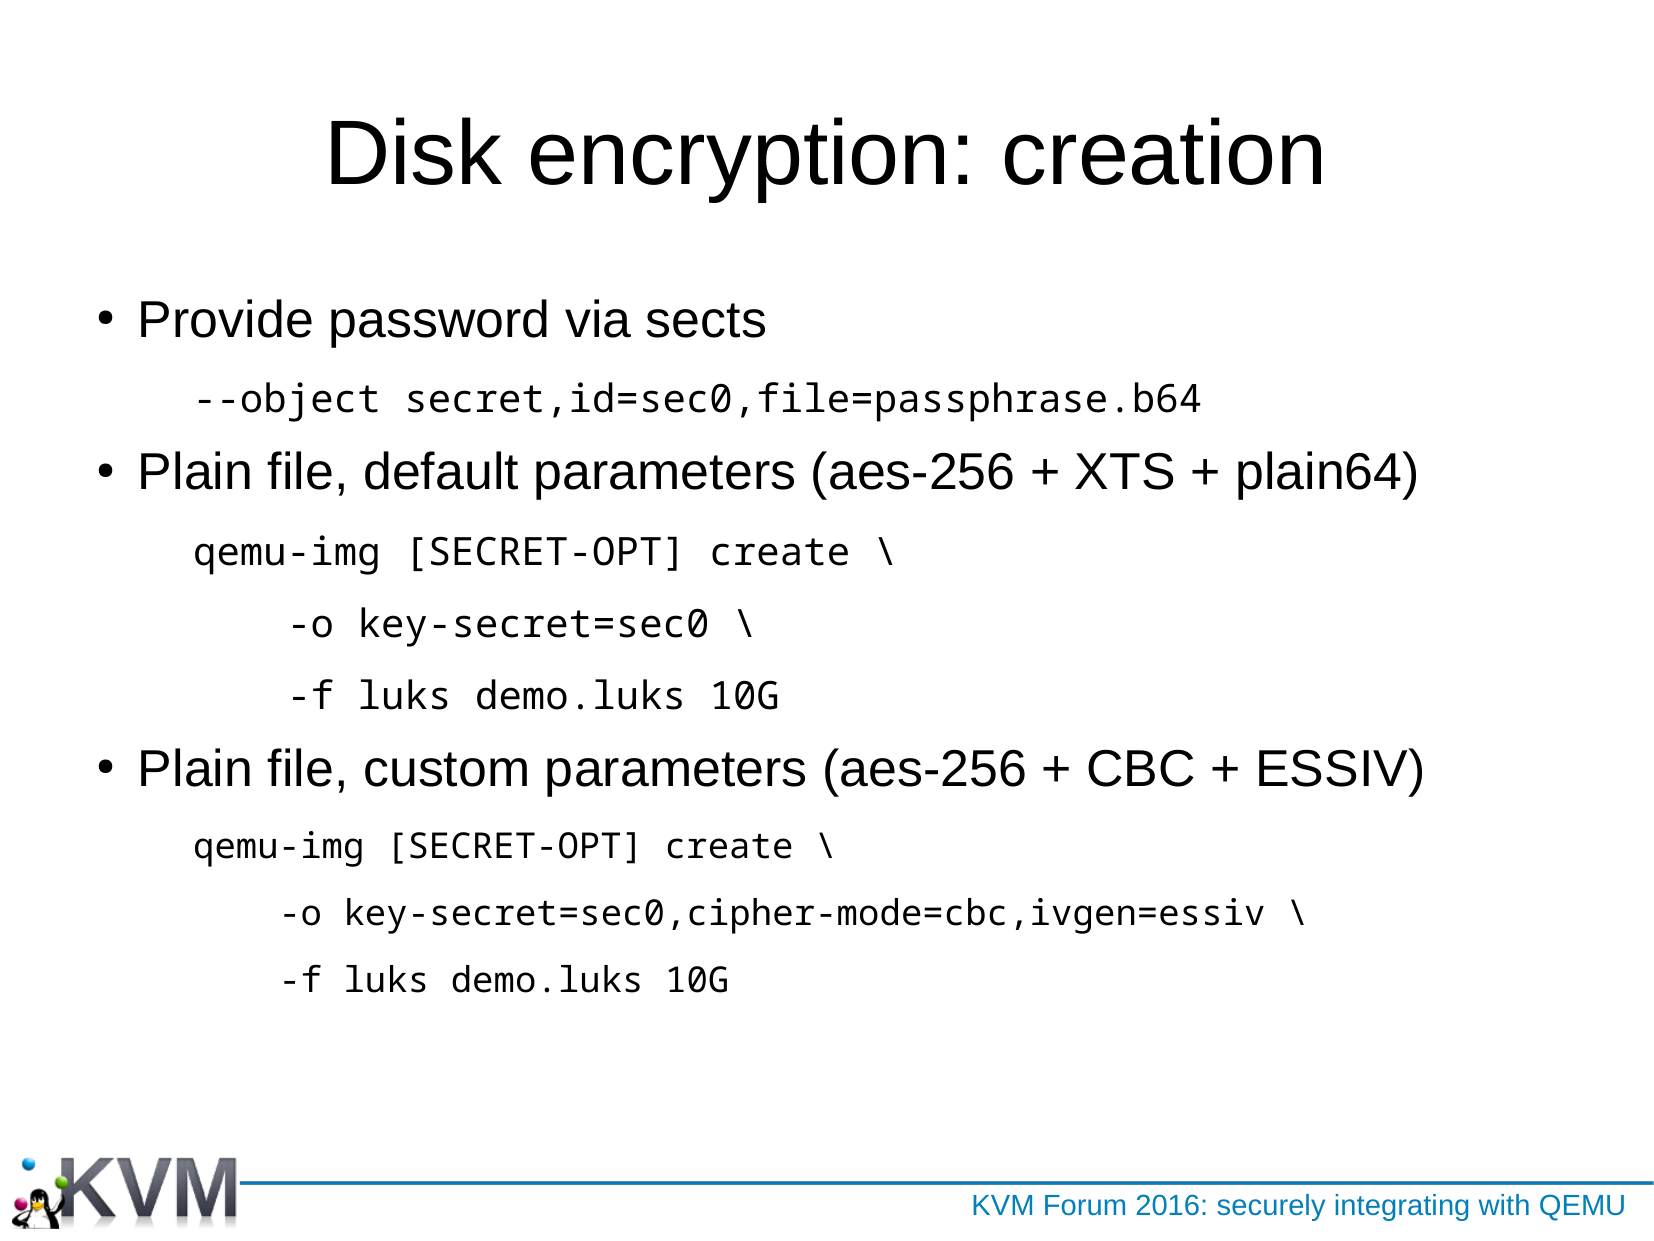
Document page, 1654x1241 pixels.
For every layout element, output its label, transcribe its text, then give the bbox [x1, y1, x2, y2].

picture [11, 1157, 1654, 1229]
list Provide password via sects --object secret,id=sec0,file=passphrase.b64 Plain file, default parameters (aes-256 + XTS + plain64) qemu-img [SECRET-OPT] create \ -o key-secret=sec0 \ -f luks demo.luks 10G Plain file, custom parameters (aes-256 + CBC + ESSIV) qemu-img [SECRET-OPT] create \ -o key-secret=sec0,cipher-mode=cbc,ivgen=essiv \ -f luks demo.luks 10G [82, 290, 1571, 1010]
title Disk encryption: creation [82, 49, 1571, 257]
